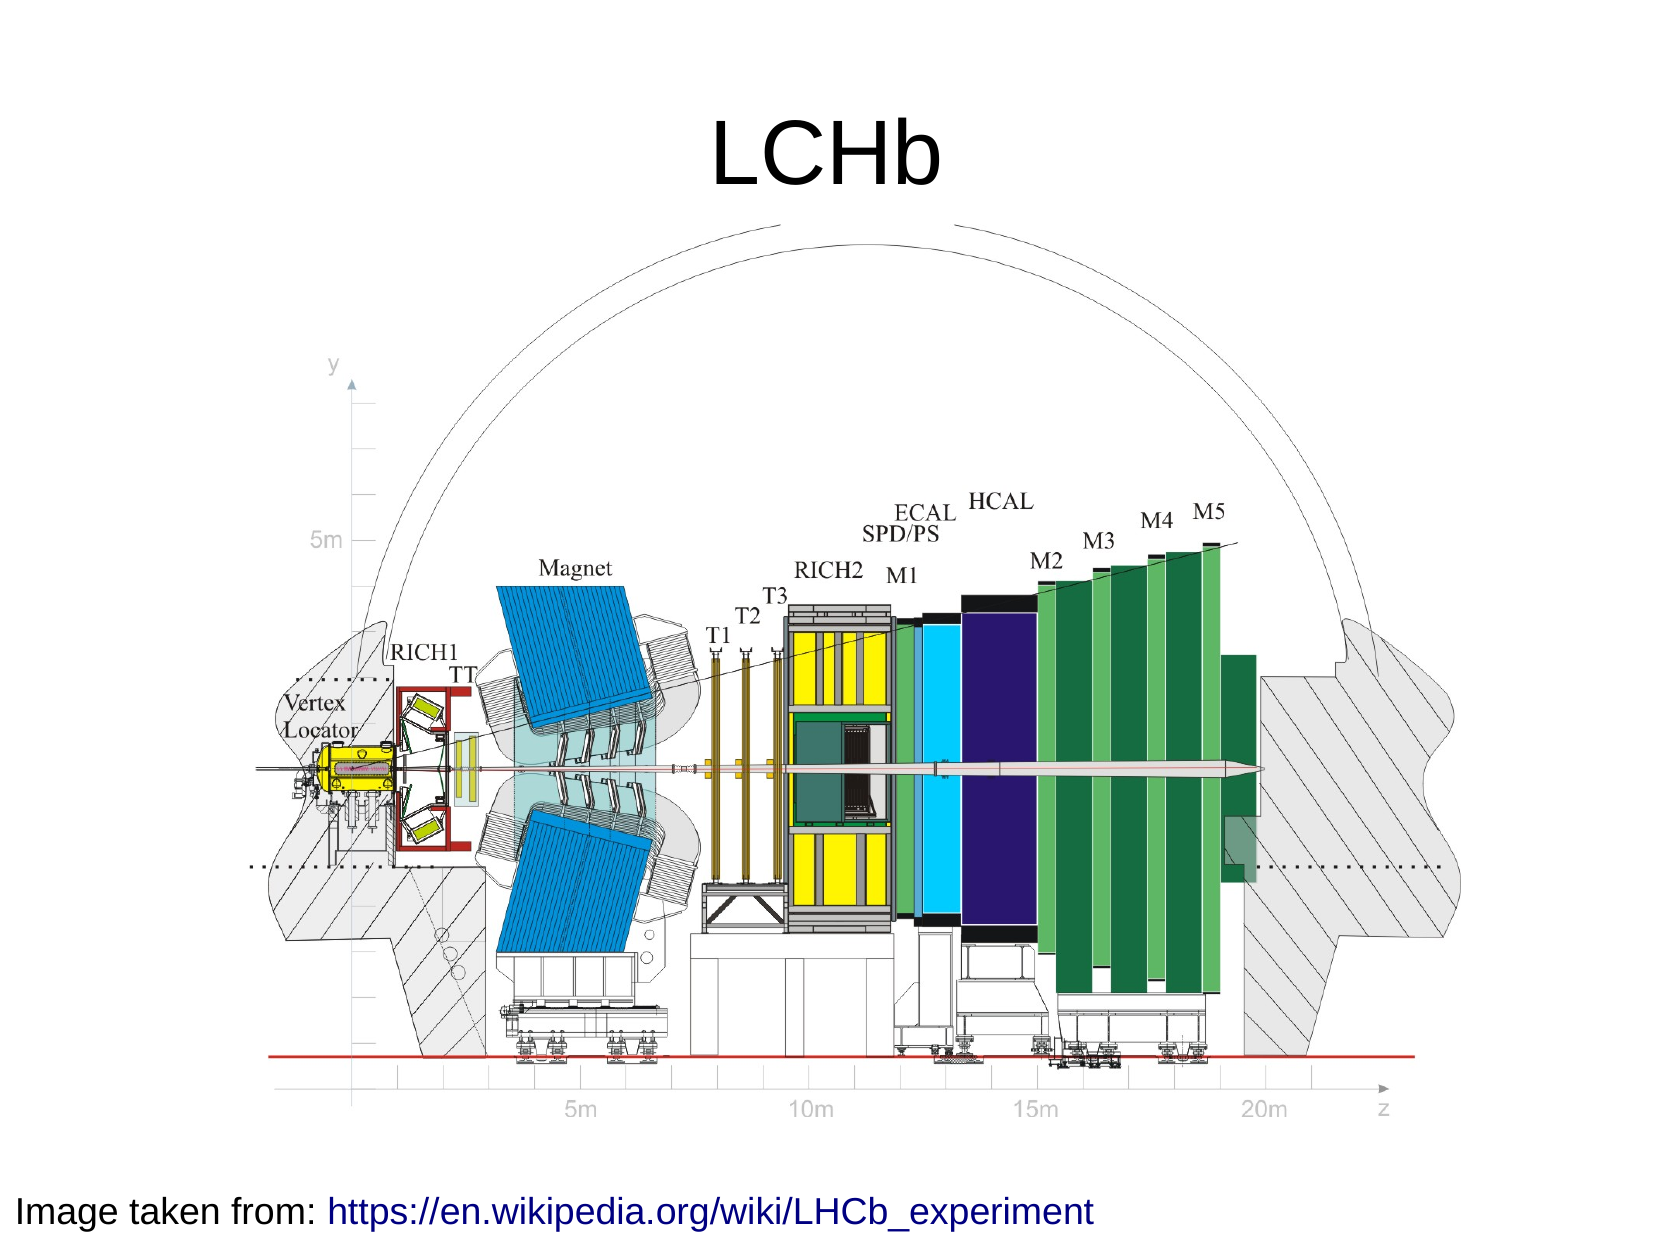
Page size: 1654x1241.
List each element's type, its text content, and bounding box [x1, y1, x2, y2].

picture [193, 224, 1461, 1117]
text_box Image taken from: https://en.wikipedia.org/wiki/LHCb_experiment [0, 1183, 1606, 1241]
title LCHb [82, 49, 1571, 257]
